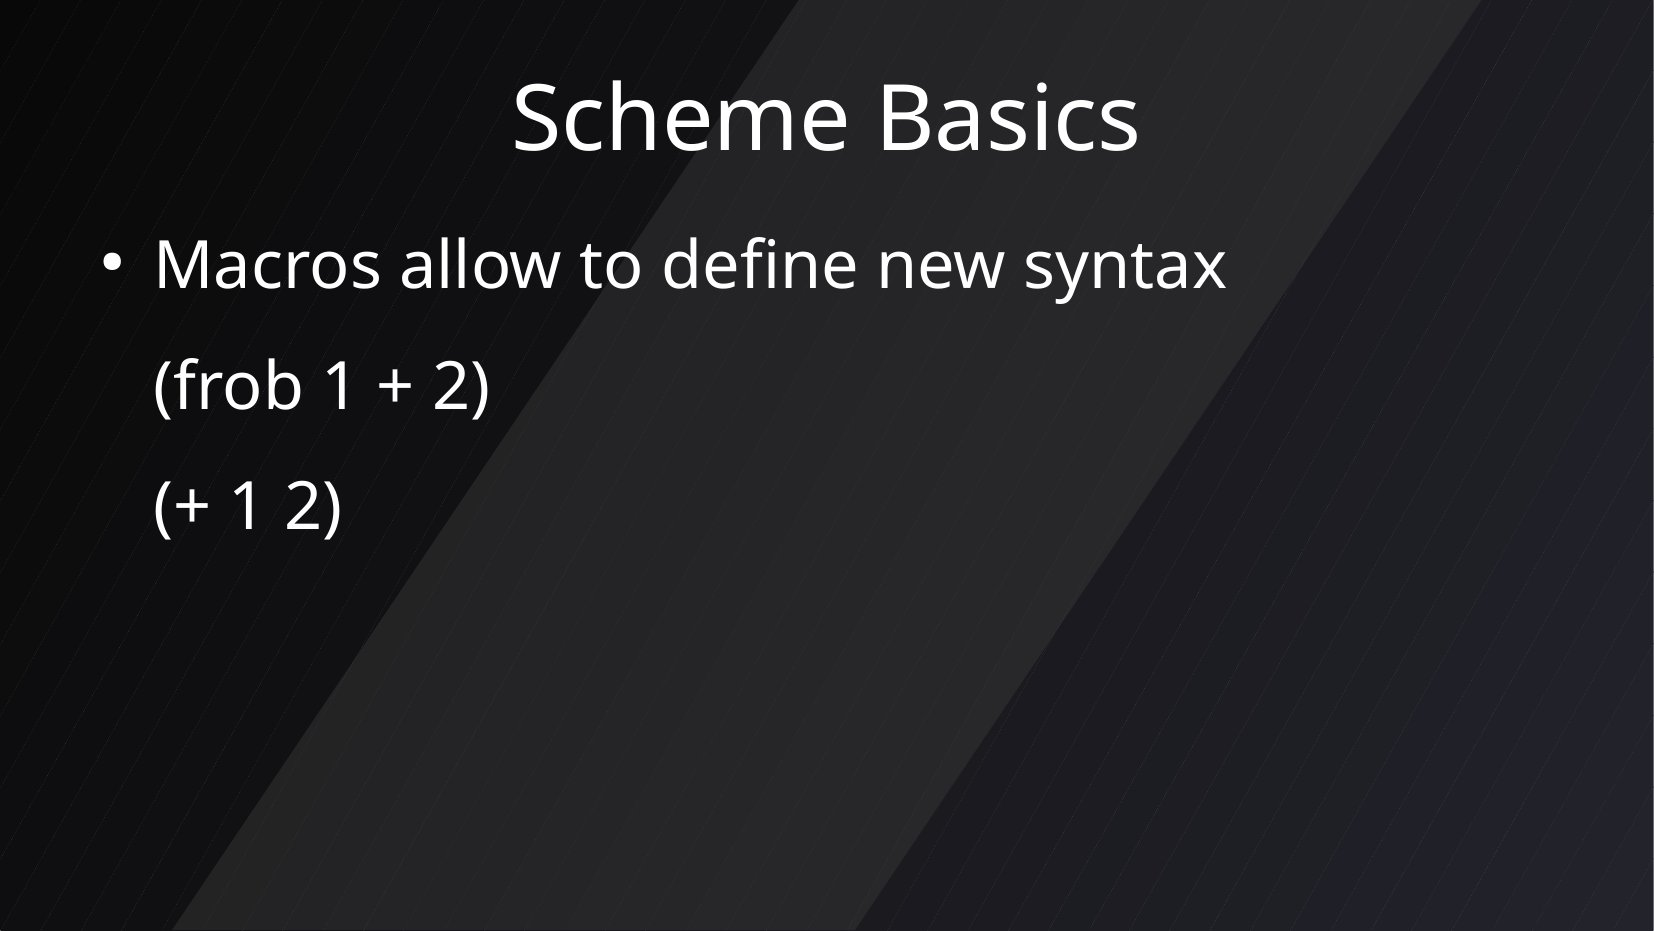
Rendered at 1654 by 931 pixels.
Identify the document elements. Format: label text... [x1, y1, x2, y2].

title Scheme Basics [82, 37, 1571, 193]
list Macros allow to define new syntax (frob 1 + 2) (+ 1 2) [82, 217, 1571, 758]
